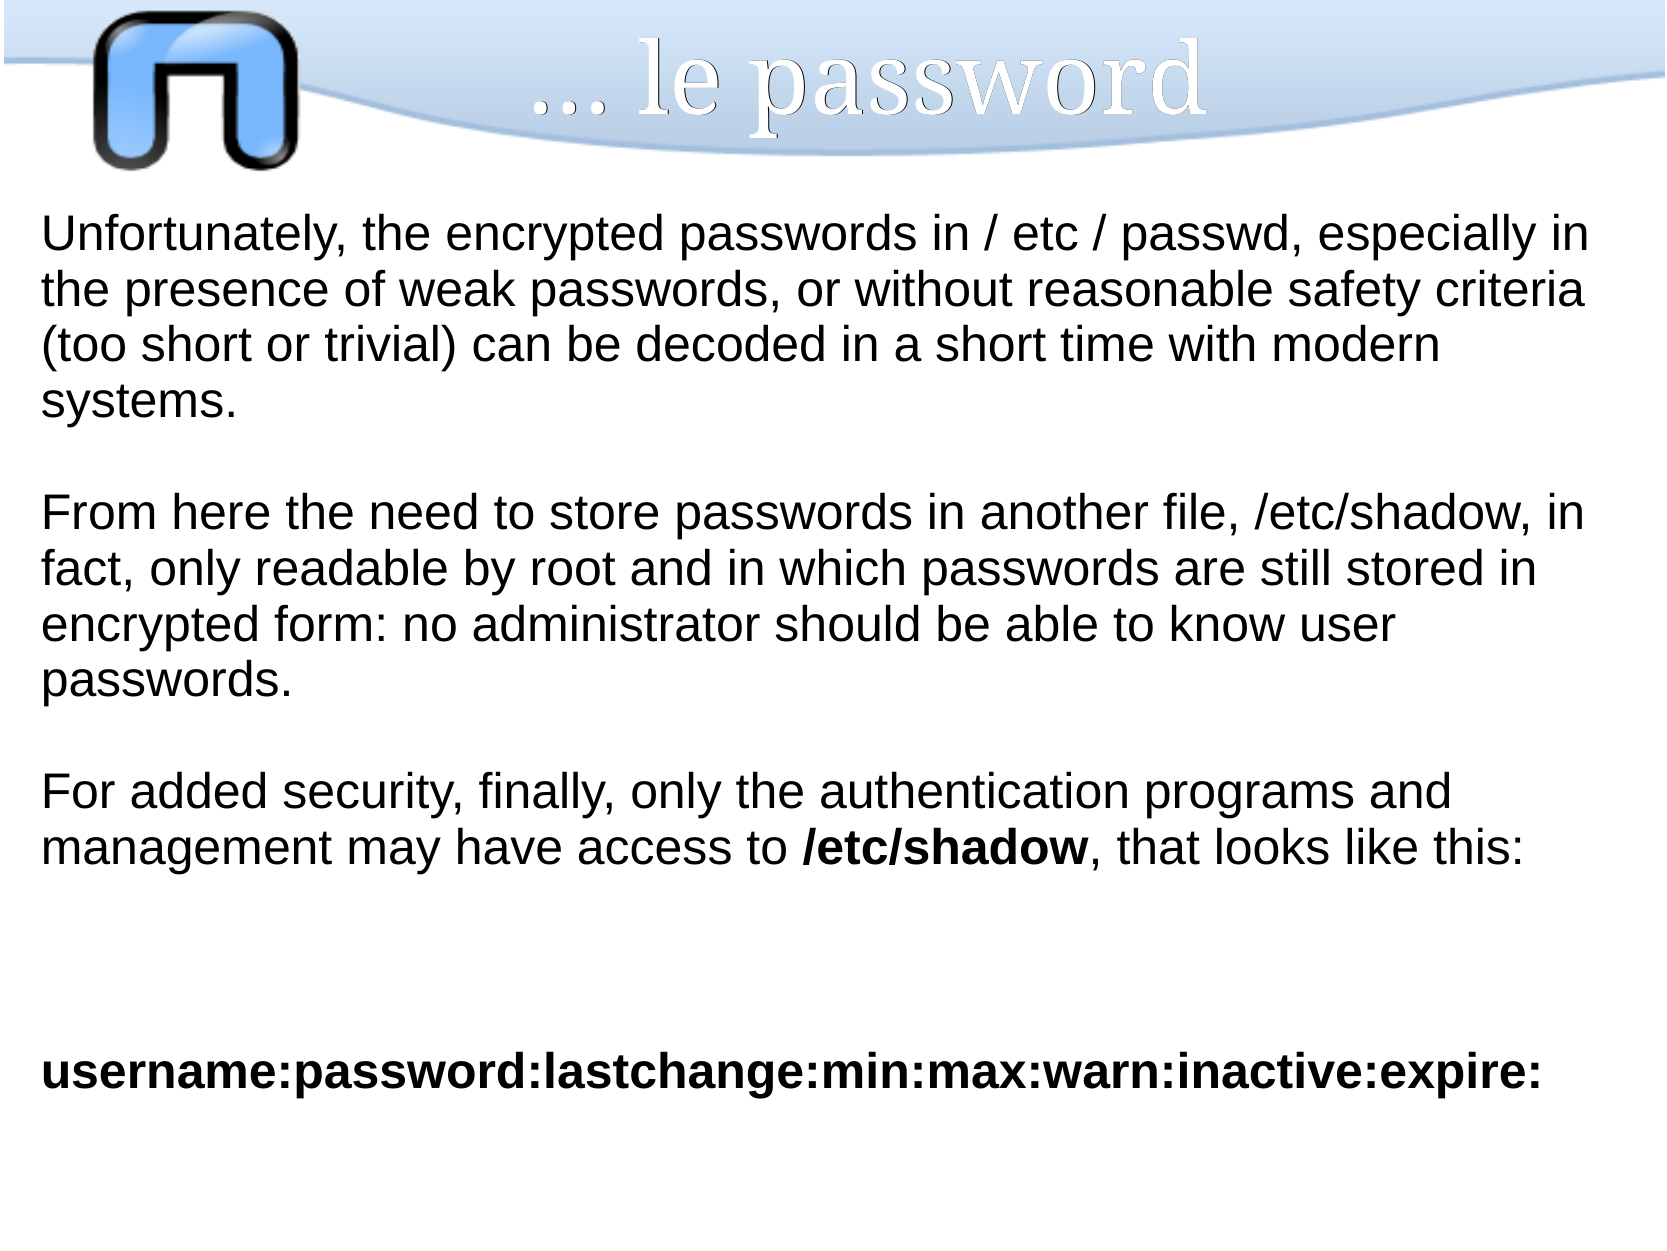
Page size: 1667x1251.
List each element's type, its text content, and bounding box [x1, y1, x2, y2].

list Unfortunately, the encrypted passwords in / etc / passwd, especially in the presence of weak passwords, or without reasonable safety criteria (too short or trivial) can be decoded in a short time with modern systems. From here the need to store passwords in another file, /etc/shadow, in fact, only readable by root and in which passwords are still stored in encrypted form: no administrator should be able to know user passwords. For added security, finally, only the authentication programs and management may have access to /etc/shadow, that looks like this: username:password:lastchange:min:max:warn:inactive:expire: [34, 209, 1636, 1106]
text_box … le password [511, 0, 1566, 271]
picture [0, 0, 1667, 1251]
